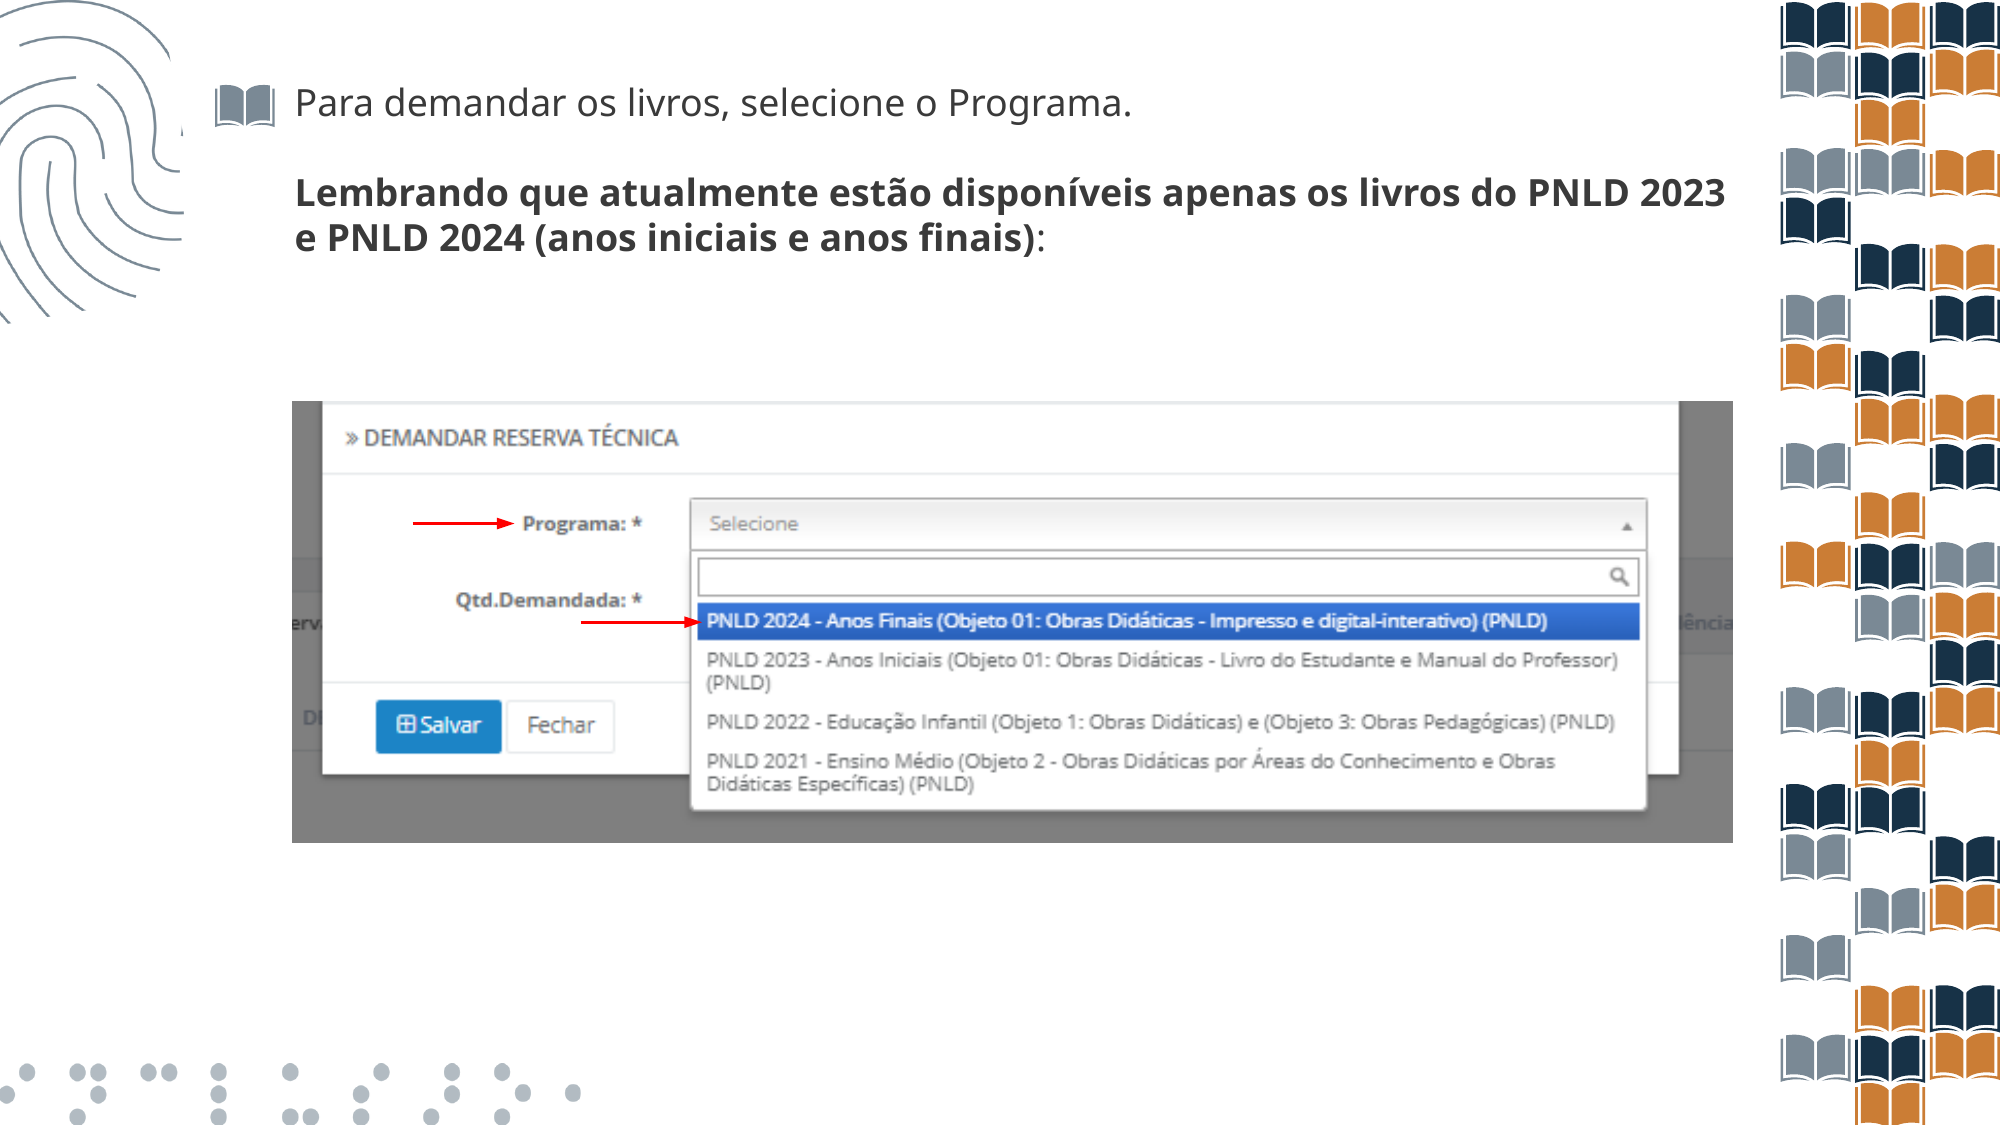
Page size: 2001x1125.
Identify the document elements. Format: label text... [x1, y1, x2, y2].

text_box [1780, 292, 1851, 392]
text_box [1929, 147, 2000, 198]
text_box [1780, 0, 1851, 99]
text_box [1780, 781, 1851, 882]
picture [292, 401, 1733, 843]
text_box [215, 82, 275, 128]
text_box [1780, 539, 1851, 589]
text_box [1929, 293, 2000, 343]
text_box [1855, 689, 1926, 835]
text_box [1855, 983, 1926, 1125]
text_box [1780, 1032, 1851, 1082]
text_box [1855, 241, 1926, 292]
text_box [1855, 490, 1926, 540]
text_box [1929, 392, 2000, 492]
text_box [1929, 539, 2000, 735]
text_box [1929, 242, 2000, 292]
text_box [1929, 983, 2000, 1081]
text_box [0, 0, 210, 326]
text_box [1929, 0, 2000, 97]
text_box [1780, 932, 1851, 983]
text_box [1855, 541, 1926, 591]
text_box [1780, 684, 1851, 735]
text_box Para demandar os livros, selecione o Programa. Lembrando que atualmente estão disponíveis apenas os livros do PNLD 2023 e PNLD 2024 (anos iniciais e anos finais): [279, 70, 1762, 268]
text_box [1780, 145, 1851, 245]
text_box [1855, 0, 1926, 197]
text_box [1855, 592, 1926, 643]
text_box [1855, 885, 1926, 936]
text_box [1780, 440, 1851, 491]
text_box [1855, 348, 1926, 447]
text_box [1929, 834, 2000, 932]
text_box [0, 1063, 581, 1125]
